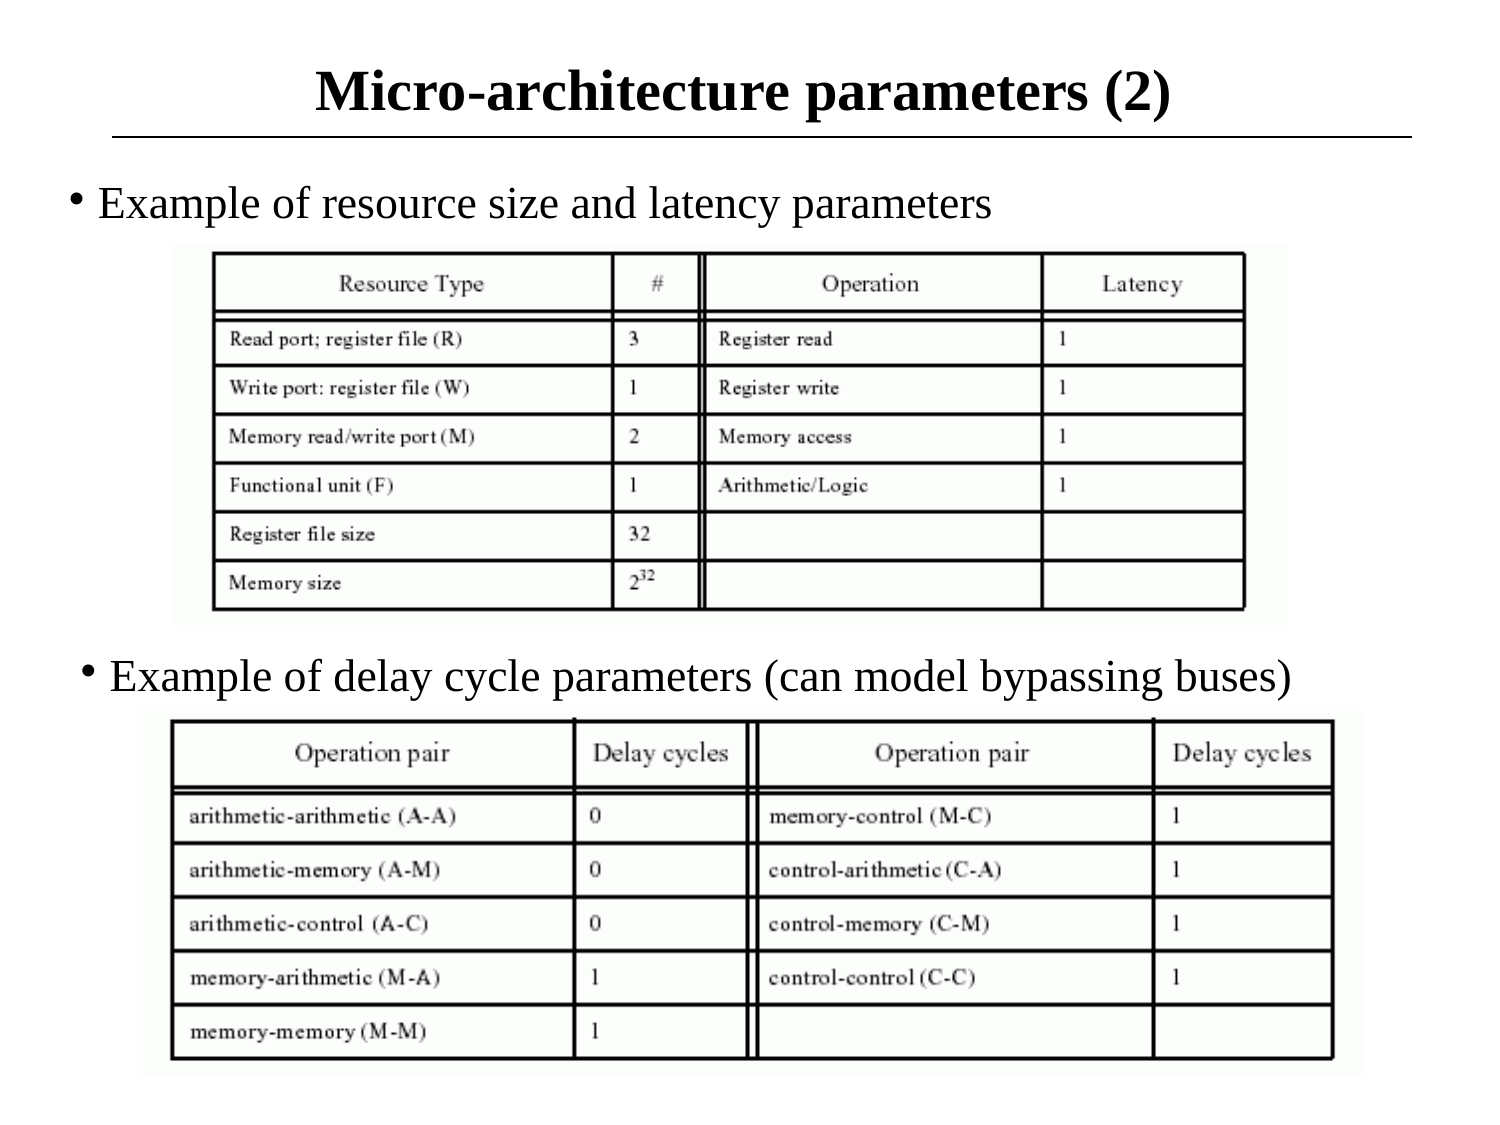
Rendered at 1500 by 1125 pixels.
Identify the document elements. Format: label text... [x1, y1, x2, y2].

title Micro-architecture parameters (2) [112, 42, 1376, 132]
picture [137, 710, 1365, 1075]
text_box Example of resource size and latency parameters [53, 160, 1300, 237]
picture [171, 243, 1288, 626]
text_box Example of delay cycle parameters (can model bypassing buses) [64, 633, 1412, 709]
